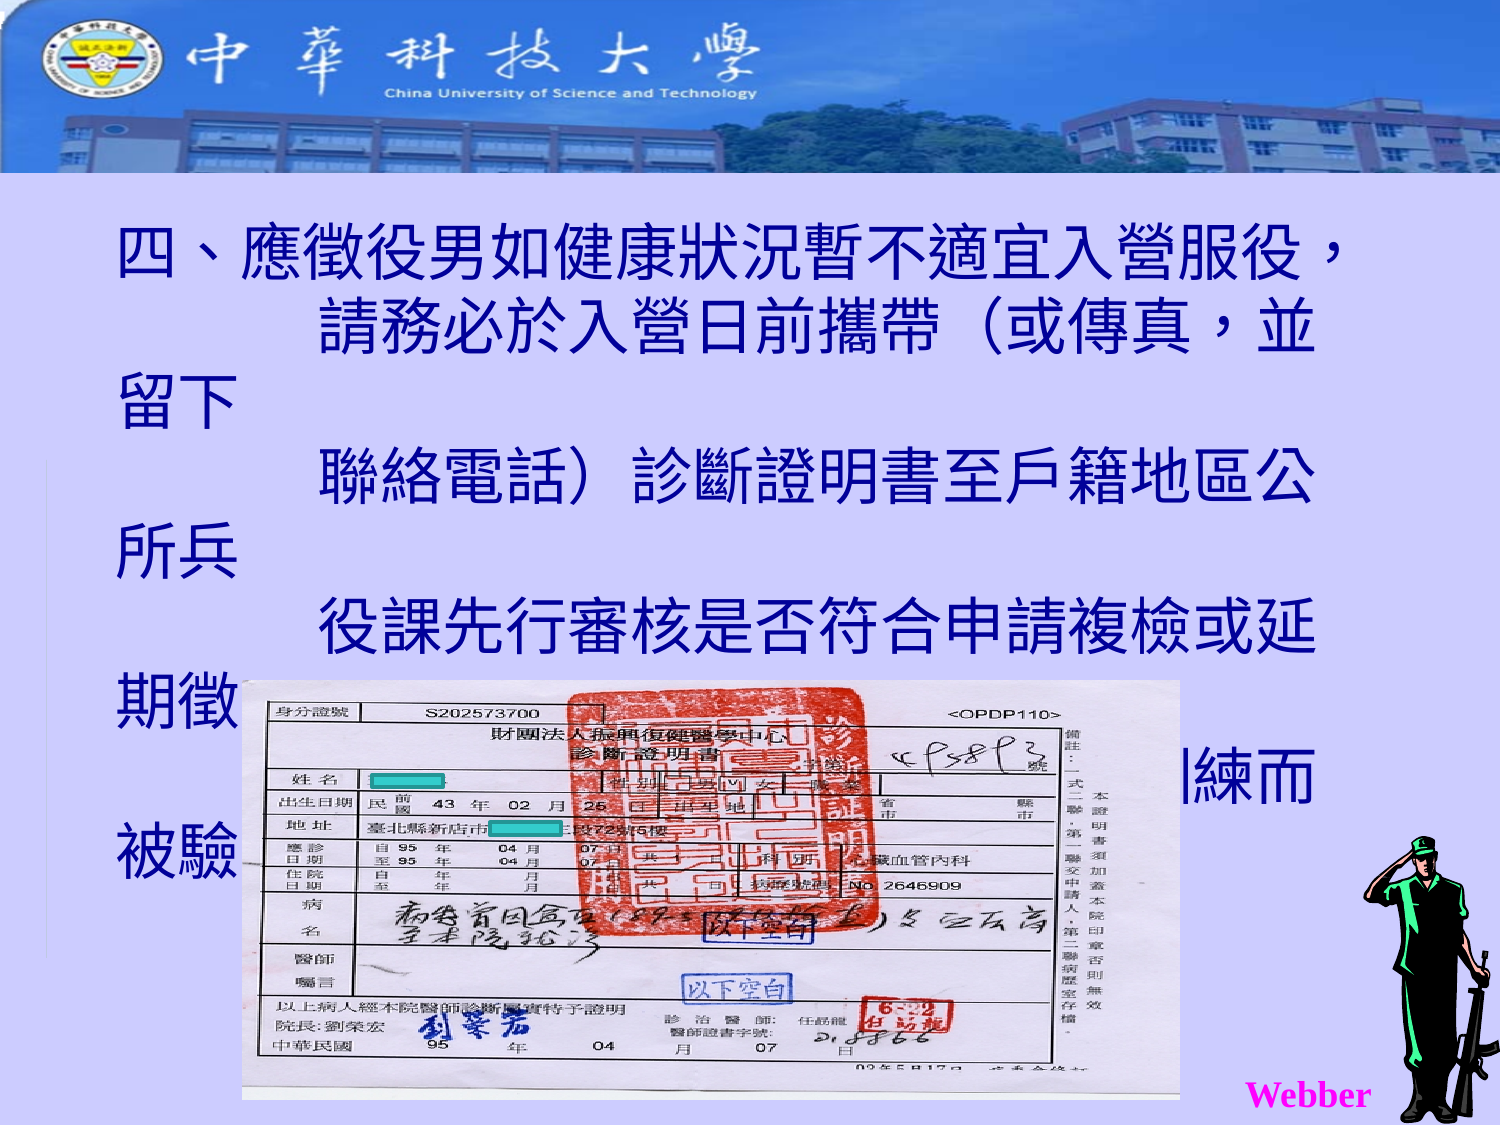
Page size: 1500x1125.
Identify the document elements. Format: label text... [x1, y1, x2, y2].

text_box 四、應徵役男如健康狀況暫不適宜入營服役， 請務必於入營日前攜帶（或傳真，並留下 聯絡電話）診斷證明書至戶籍地區公所兵 役課先行審核是否符合申請複檢或延期徵 集入營，以免因暫不適宜軍事訓練而被驗 退。 [100, 205, 1376, 969]
text_box [372, 775, 443, 787]
picture [1363, 835, 1500, 1125]
text_box [490, 822, 561, 835]
text_box Webber [1229, 1062, 1407, 1123]
picture [0, 0, 1500, 173]
picture [242, 680, 1180, 1100]
